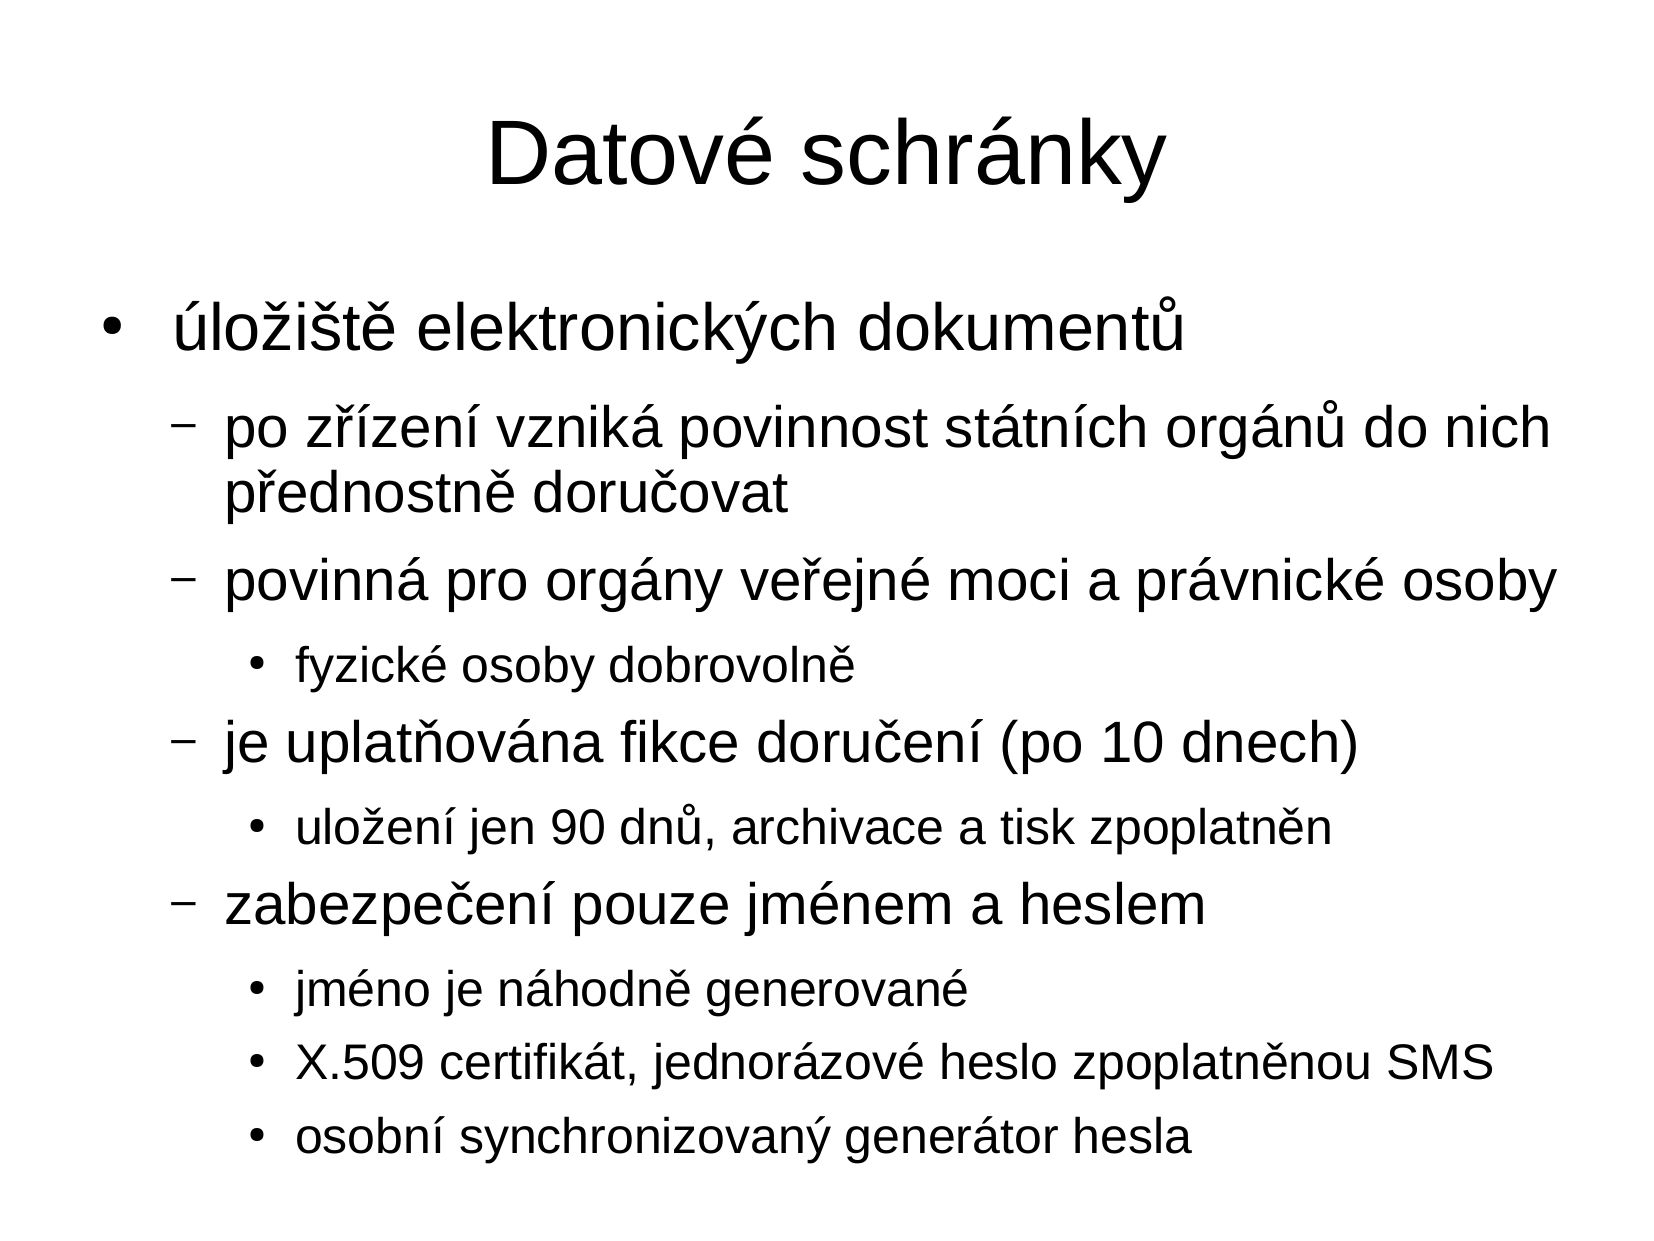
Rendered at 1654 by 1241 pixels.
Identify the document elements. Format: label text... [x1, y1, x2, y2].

title Datové schránky [82, 49, 1571, 257]
list úložiště elektronických dokumentů po zřízení vzniká povinnost státních orgánů do nich přednostně doručovat povinná pro orgány veřejné moci a právnické osoby fyzické osoby dobrovolně je uplatňována fikce doručení (po 10 dnech) uložení jen 90 dnů, archivace a tisk zpoplatněn zabezpečení pouze jménem a heslem jméno je náhodně generované X.509 certifikát, jednorázové heslo zpoplatněnou SMS osobní synchronizovaný generátor hesla [82, 290, 1630, 1205]
